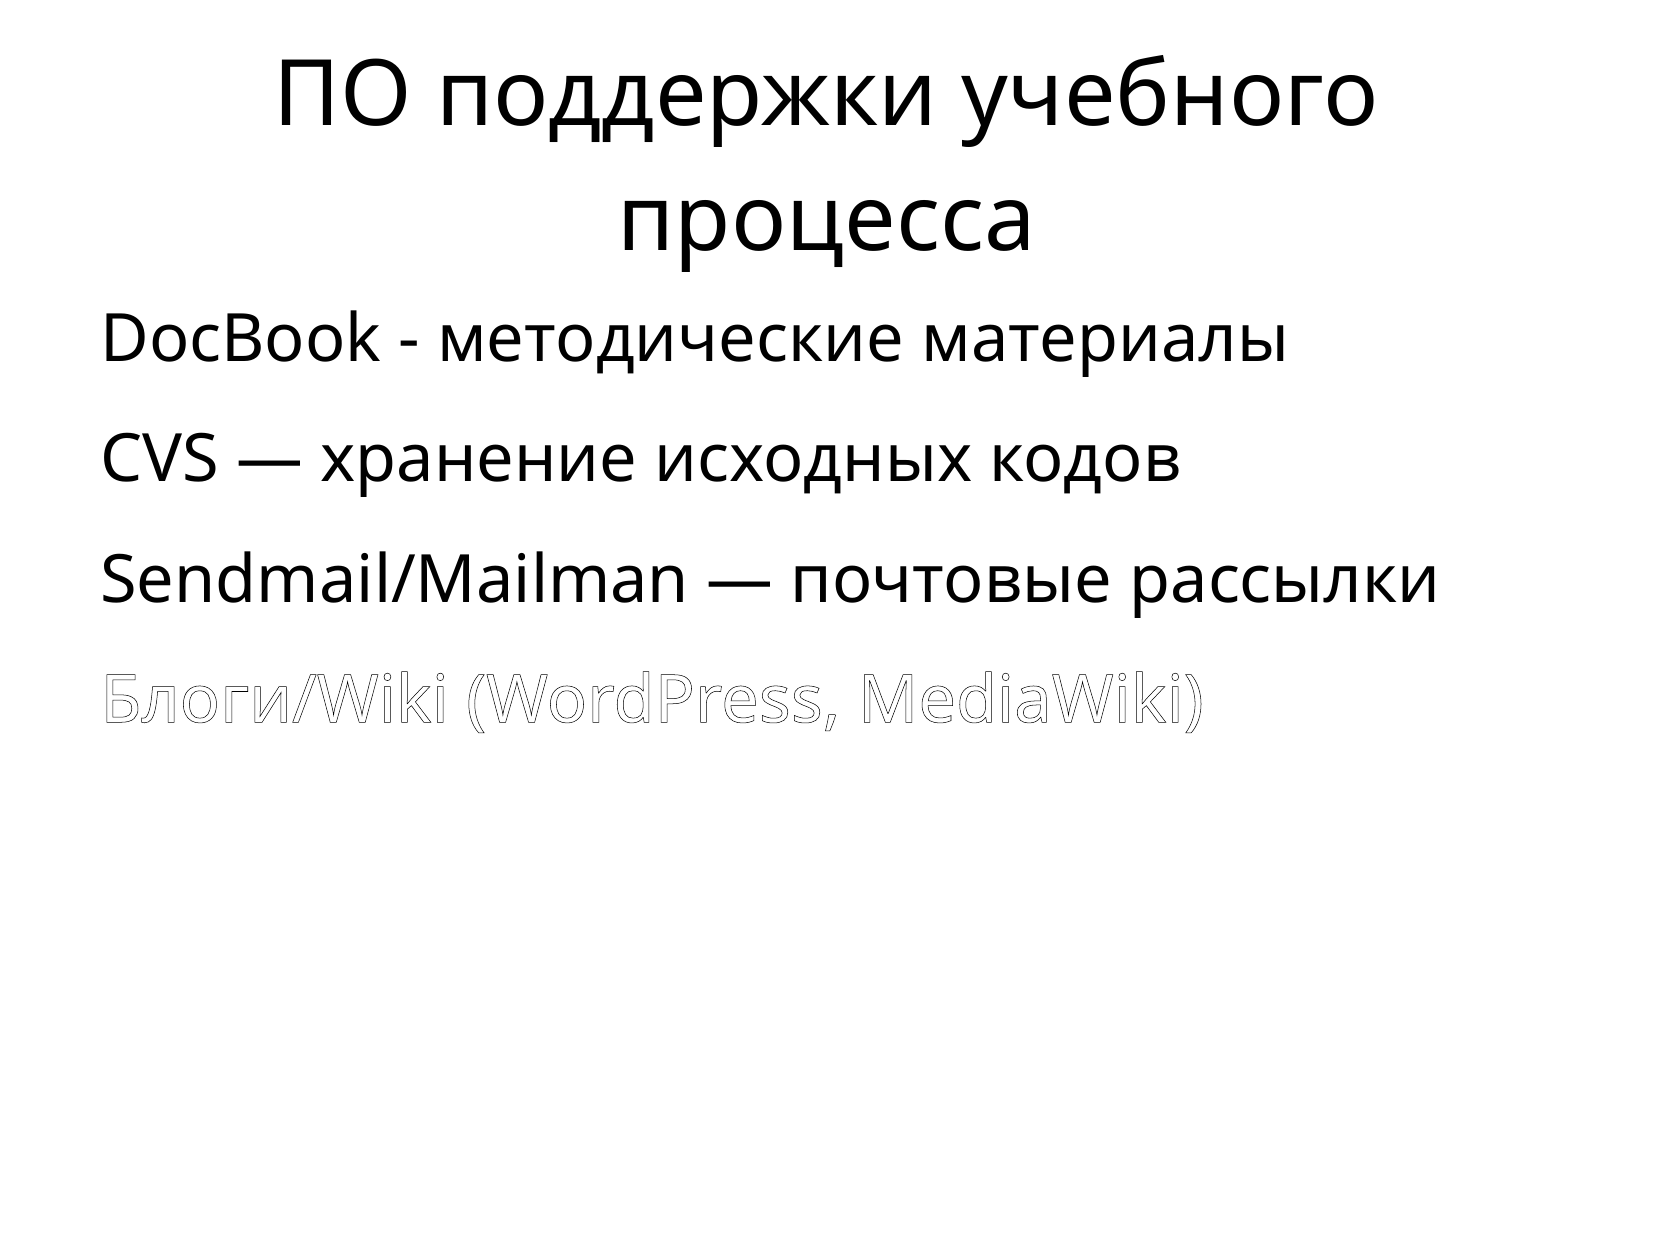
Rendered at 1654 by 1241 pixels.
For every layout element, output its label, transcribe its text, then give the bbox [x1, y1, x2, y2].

list DocBook - методические материалы CVS — хранение исходных кодов Sendmail/Mailman — почтовые рассылки Блоги/Wiki (WordPress, MediaWiki) [82, 290, 1571, 1094]
title ПО поддержки учебного процесса [82, 25, 1571, 281]
